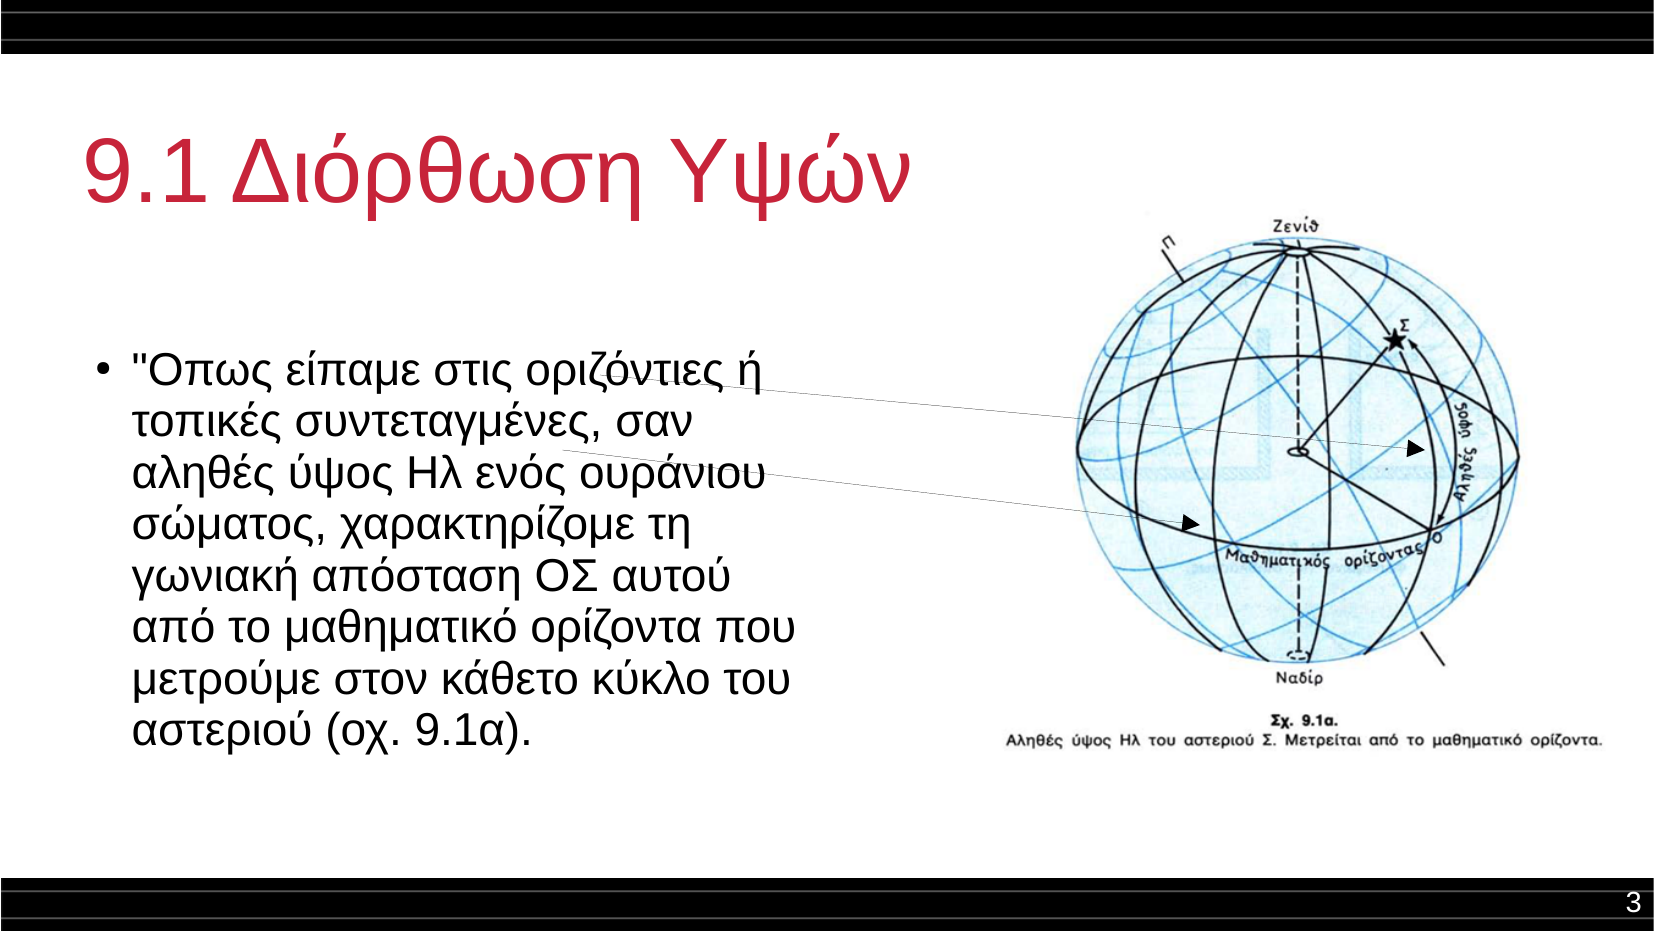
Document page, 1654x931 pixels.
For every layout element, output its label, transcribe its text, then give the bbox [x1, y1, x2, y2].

picture [937, 187, 1613, 757]
list "Οπως είπαμε στις οριζόντιες ή τοπικές συντεταγμένες, σαν αληθές ύψος Ηλ ενός ουράνιου σώματος, χαρακτηρίζομε τη γωνιακή απόσταση ΟΣ αυτού από το μαθηματικό ορίζοντα που μετρούμε στον κάθετο κύκλο του αστεριού (οχ. 9.1α). [82, 271, 809, 758]
picture [1, 878, 1654, 931]
picture [1, 0, 1654, 54]
title 9.1 Διόρθωση Υψών [82, 92, 1571, 249]
